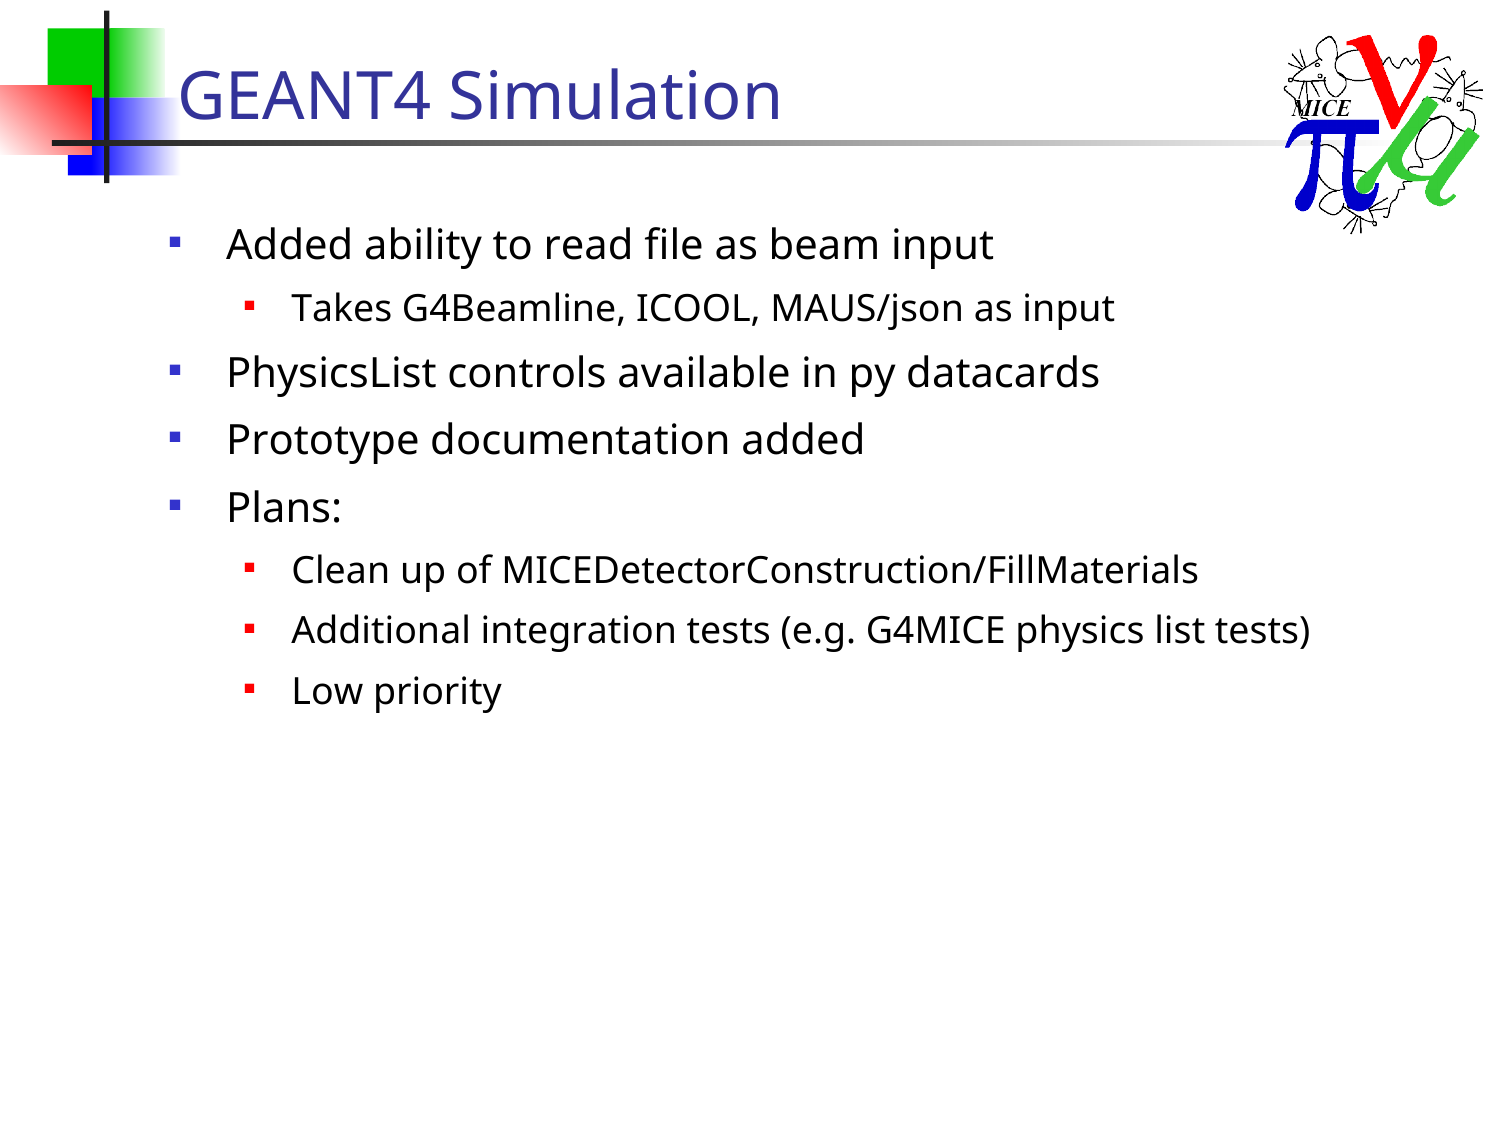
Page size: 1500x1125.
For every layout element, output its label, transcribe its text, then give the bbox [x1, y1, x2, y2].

picture [1264, 5, 1500, 251]
title GEANT4 Simulation [162, 0, 1441, 188]
list Added ability to read file as beam input Takes G4Beamline, ICOOL, MAUS/json as input PhysicsList controls available in py datacards Prototype documentation added Plans: Clean up of MICEDetectorConstruction/FillMaterials Additional integration tests (e.g. G4MICE physics list tests) Low priority [154, 207, 1353, 645]
